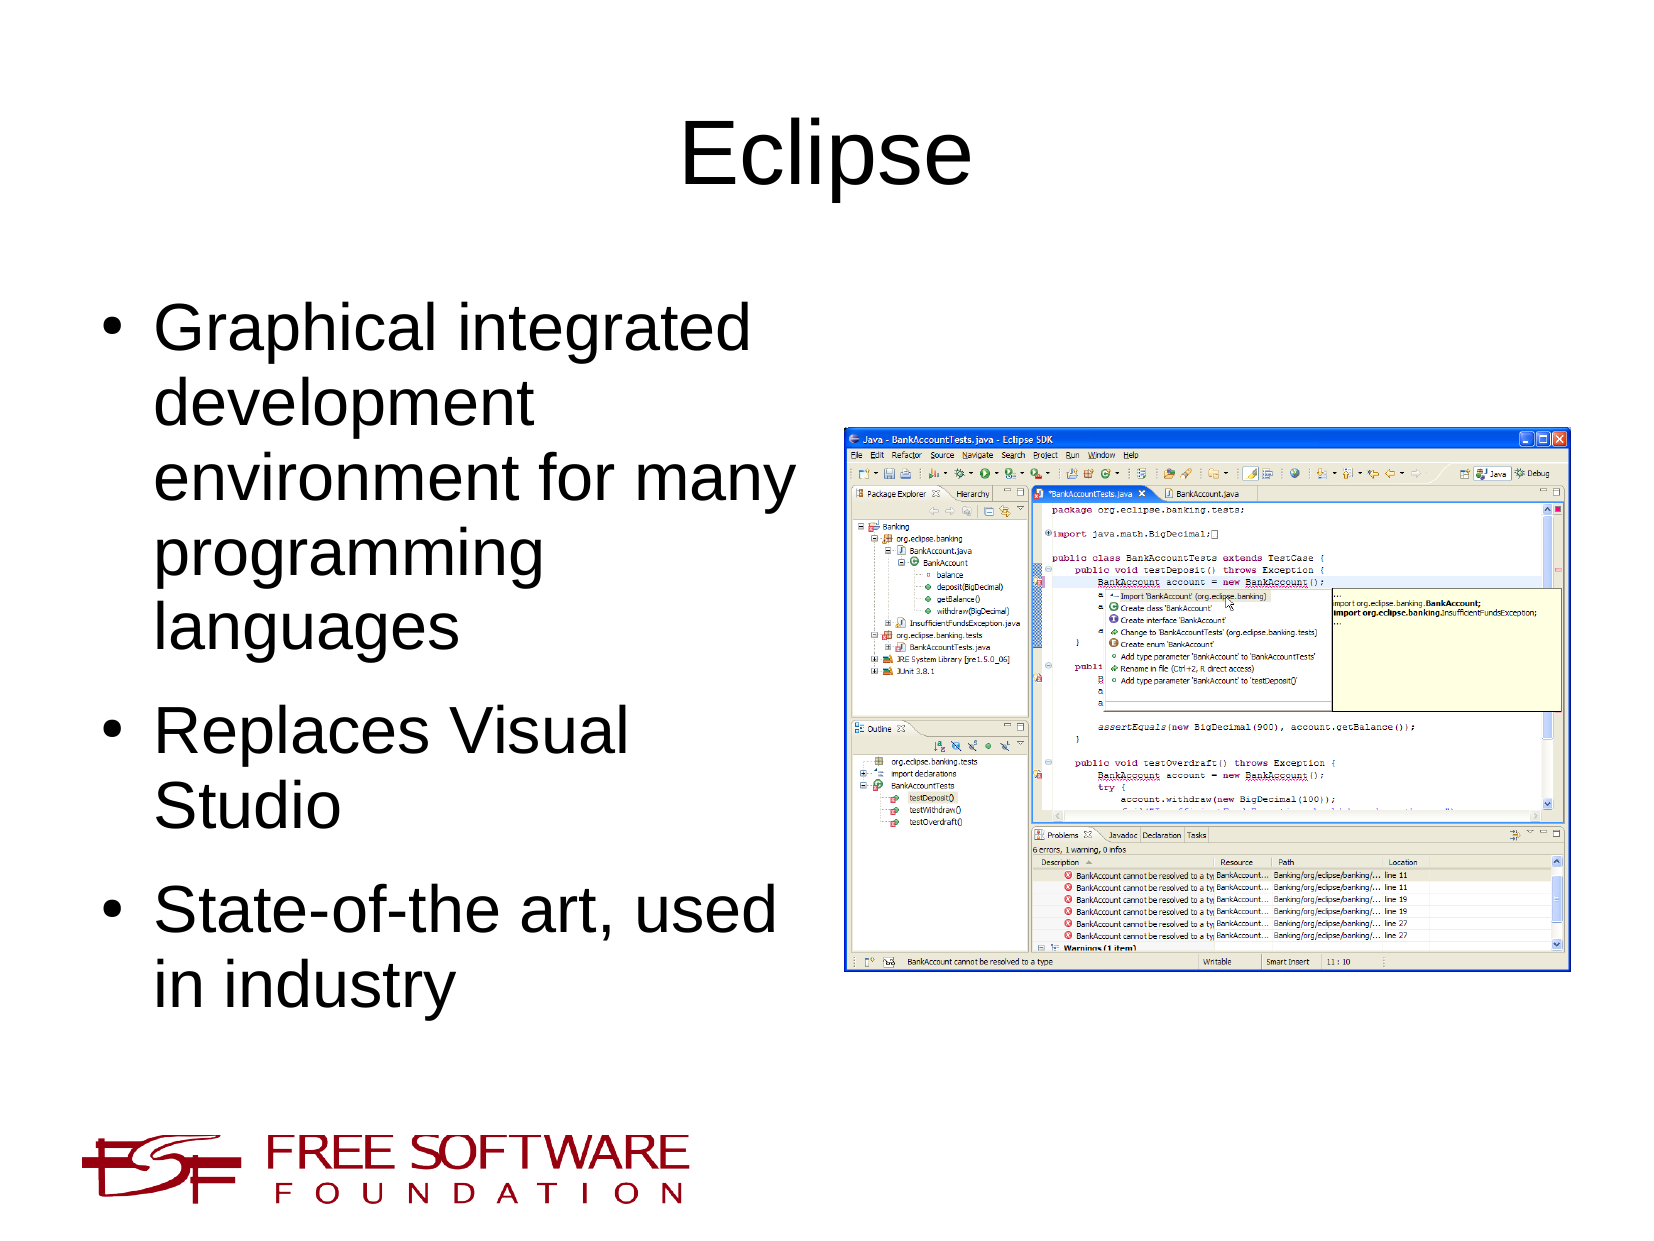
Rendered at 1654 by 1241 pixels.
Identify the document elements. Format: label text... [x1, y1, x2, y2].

list Graphical integrated development environment for many programming languages Replaces Visual Studio State-of-the art, used in industry [82, 290, 809, 1109]
title Eclipse [82, 49, 1571, 257]
picture [844, 427, 1571, 972]
picture [82, 1135, 841, 1224]
